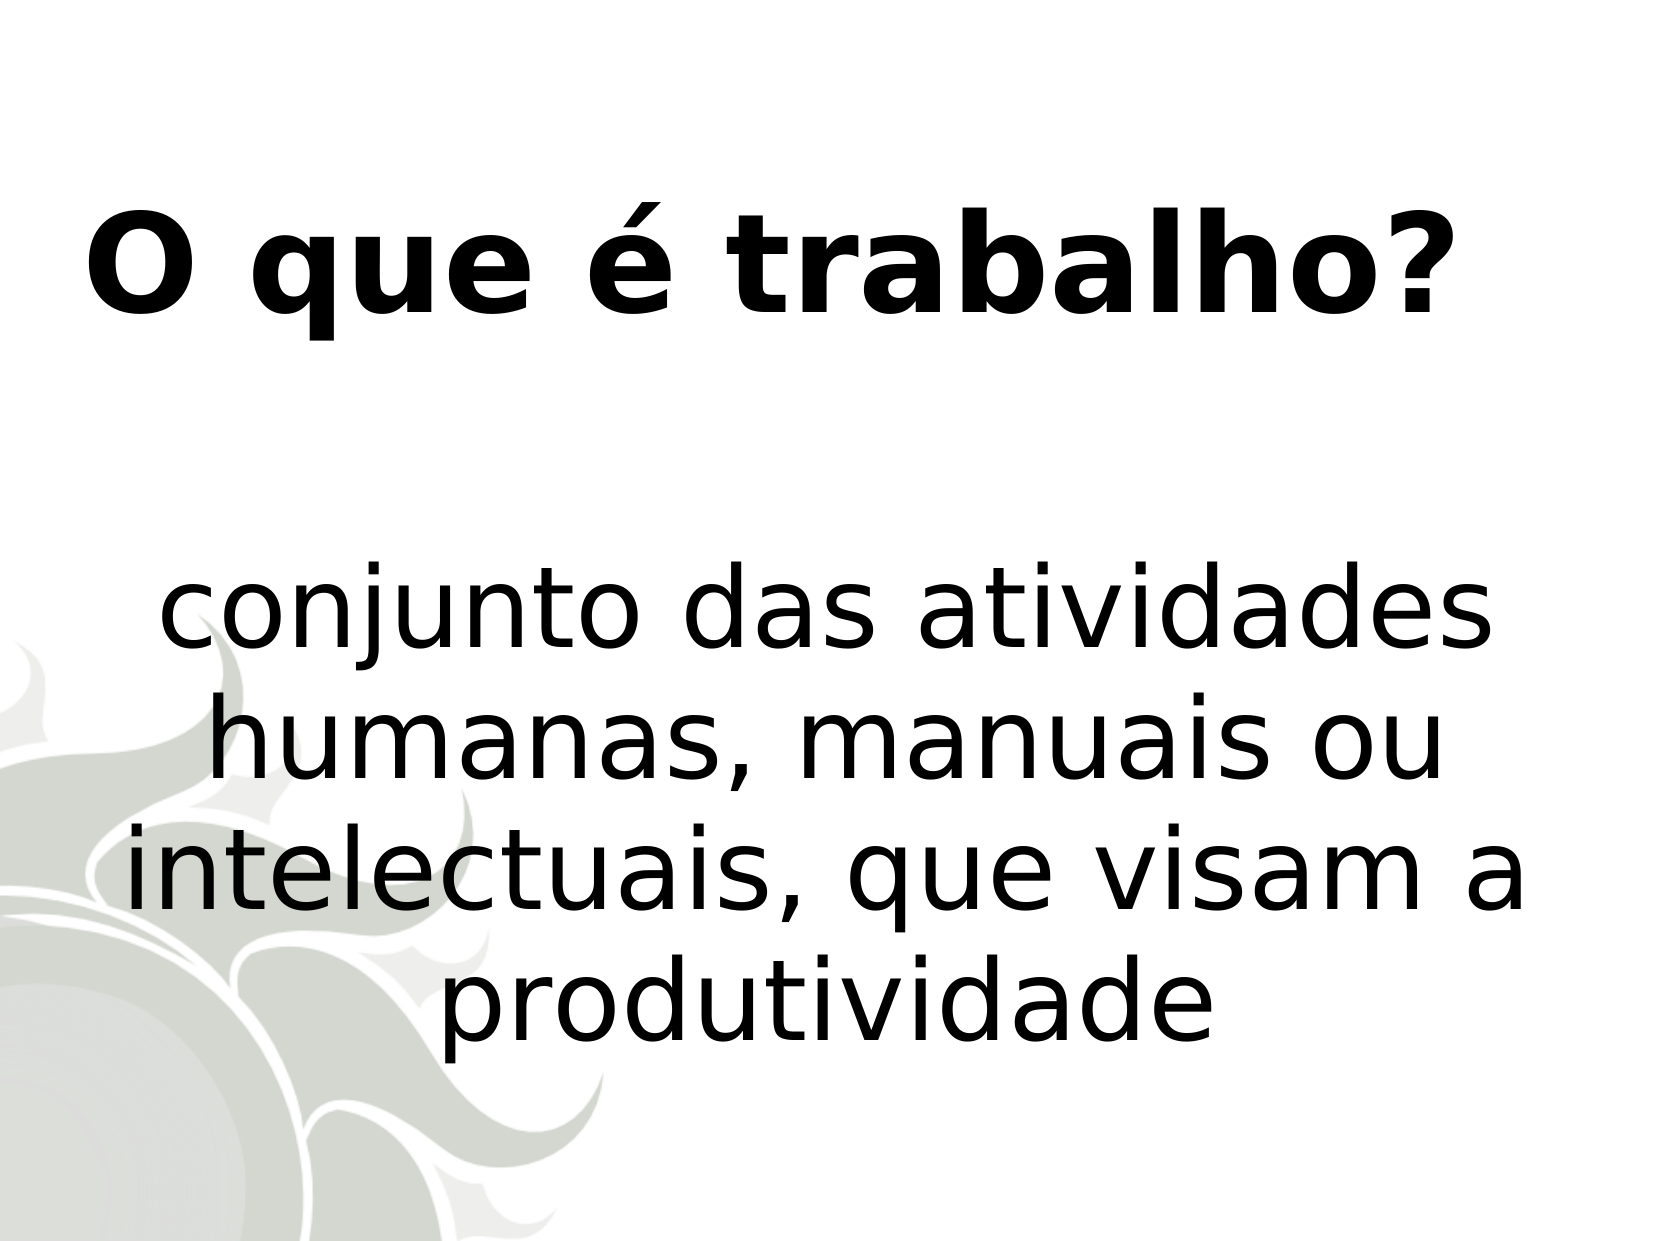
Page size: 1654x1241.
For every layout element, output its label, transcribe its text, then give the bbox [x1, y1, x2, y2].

subtitle conjunto das atividades humanas, manuais ou intelectuais, que visam a produtividade [82, 501, 1571, 1109]
title O que é trabalho? [82, 161, 1571, 369]
picture [0, 555, 644, 1241]
